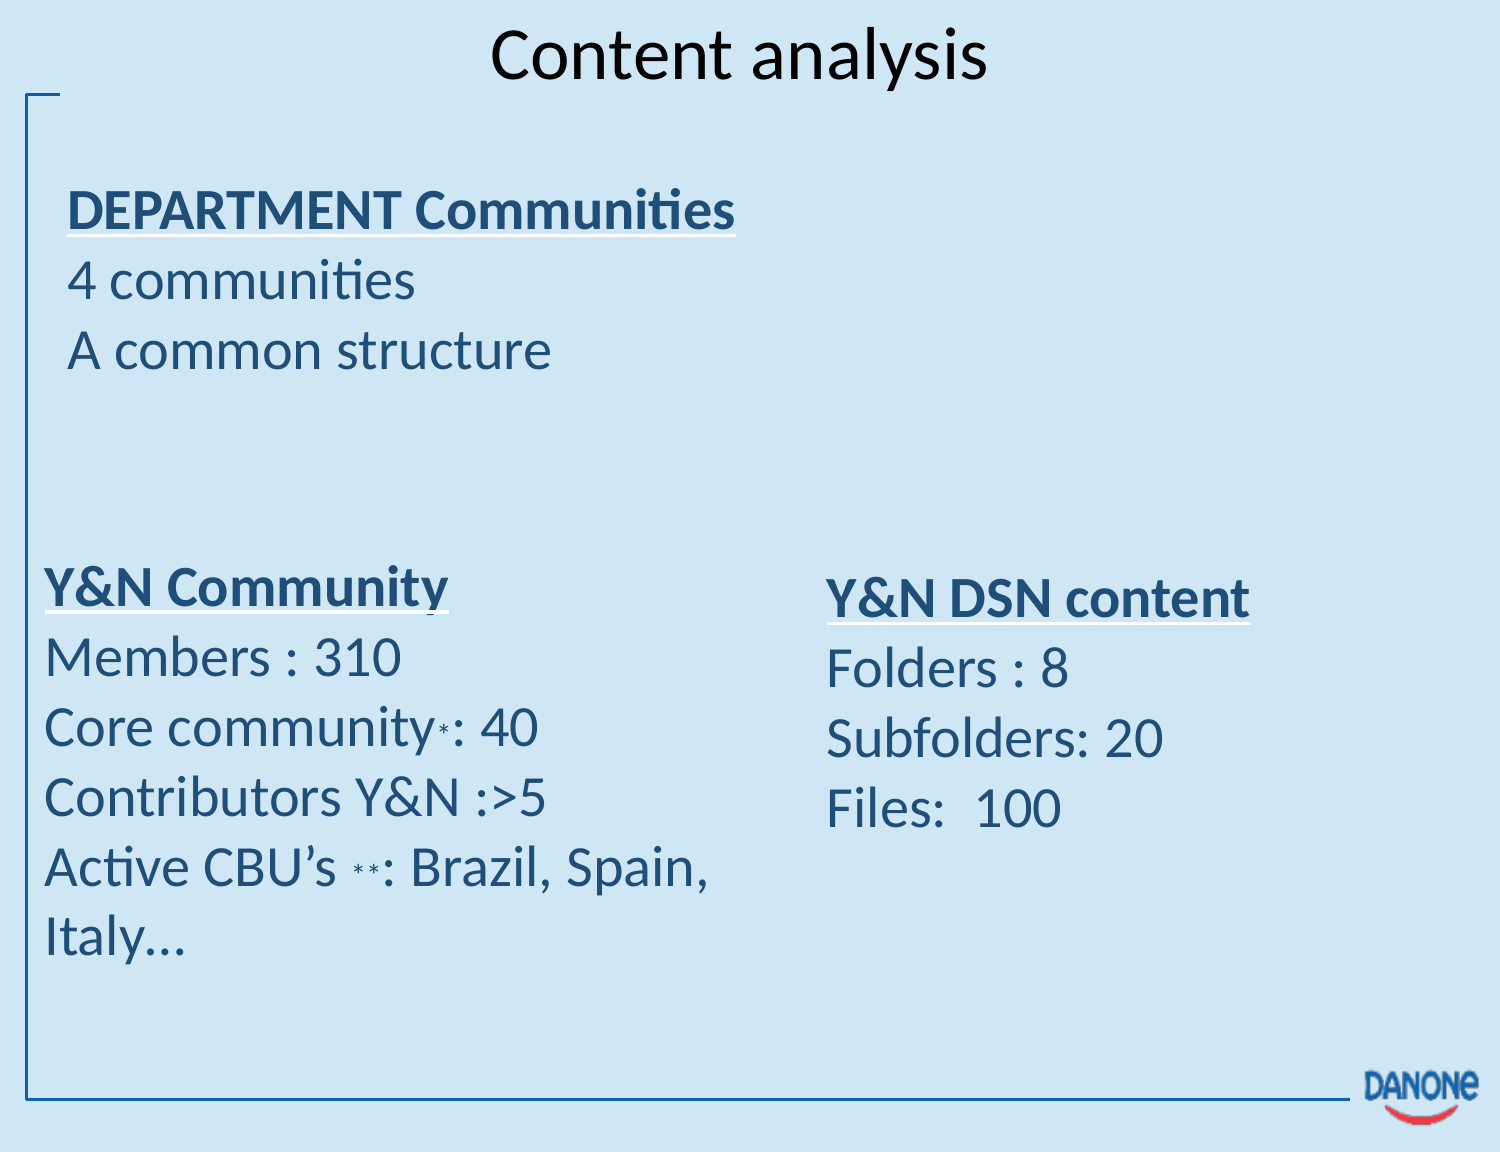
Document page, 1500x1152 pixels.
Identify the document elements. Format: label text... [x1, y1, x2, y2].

text_box Content analysis [101, 0, 1379, 103]
text_box Y&N DSN content Folders : 8 Subfolders: 20 Files: 100 [812, 552, 1439, 927]
text_box DEPARTMENT Communities 4 communities A common structure [52, 164, 960, 449]
text_box Y&N Community Members : 310 Core community*: 40 Contributors Y&N :>5 Active CBU’s **: Brazil, Spain, Italy… [29, 540, 805, 1096]
picture [1362, 1067, 1482, 1130]
